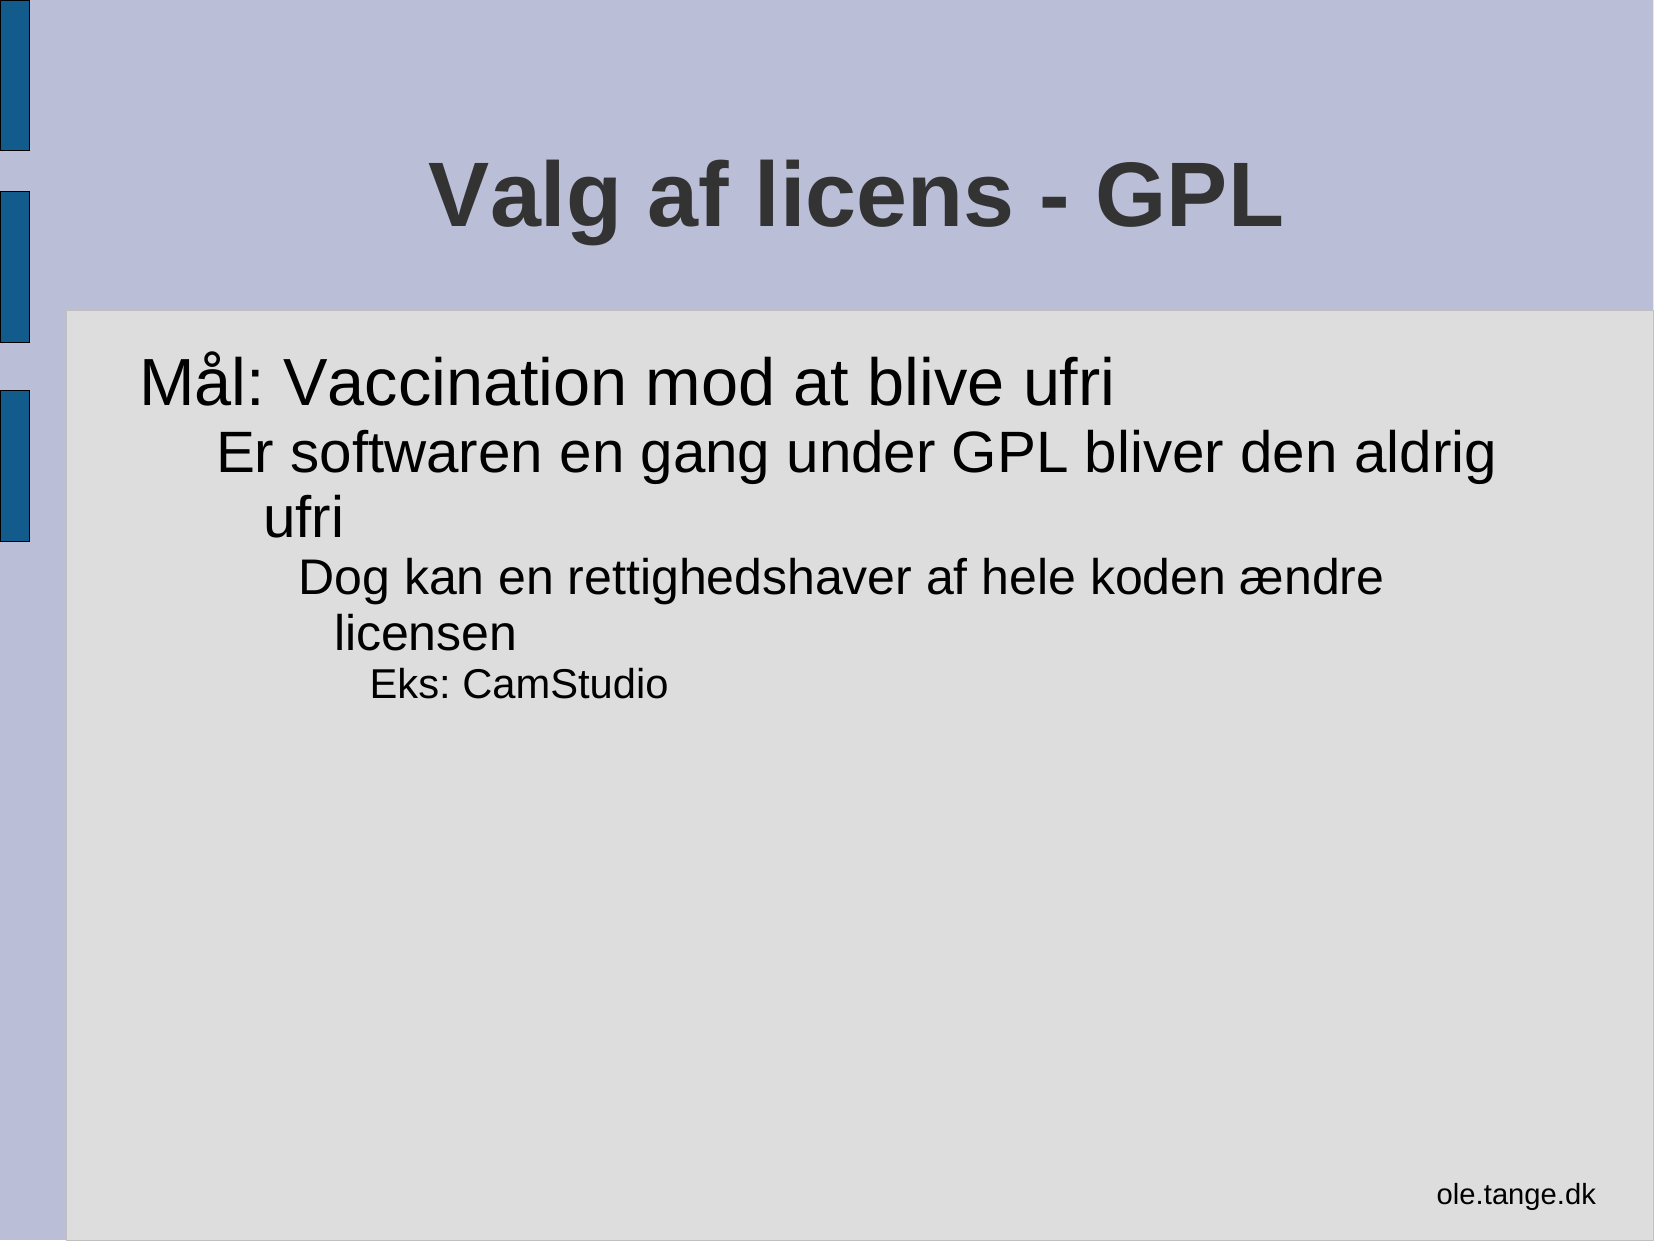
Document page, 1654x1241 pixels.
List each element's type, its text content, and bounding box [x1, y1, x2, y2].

list Mål: Vaccination mod at blive ufri Er softwaren en gang under GPL bliver den aldrig ufri Dog kan en rettighedshaver af hele koden ændre licensen Eks: CamStudio [121, 344, 1534, 1127]
title Valg af licens - GPL [121, 91, 1534, 299]
